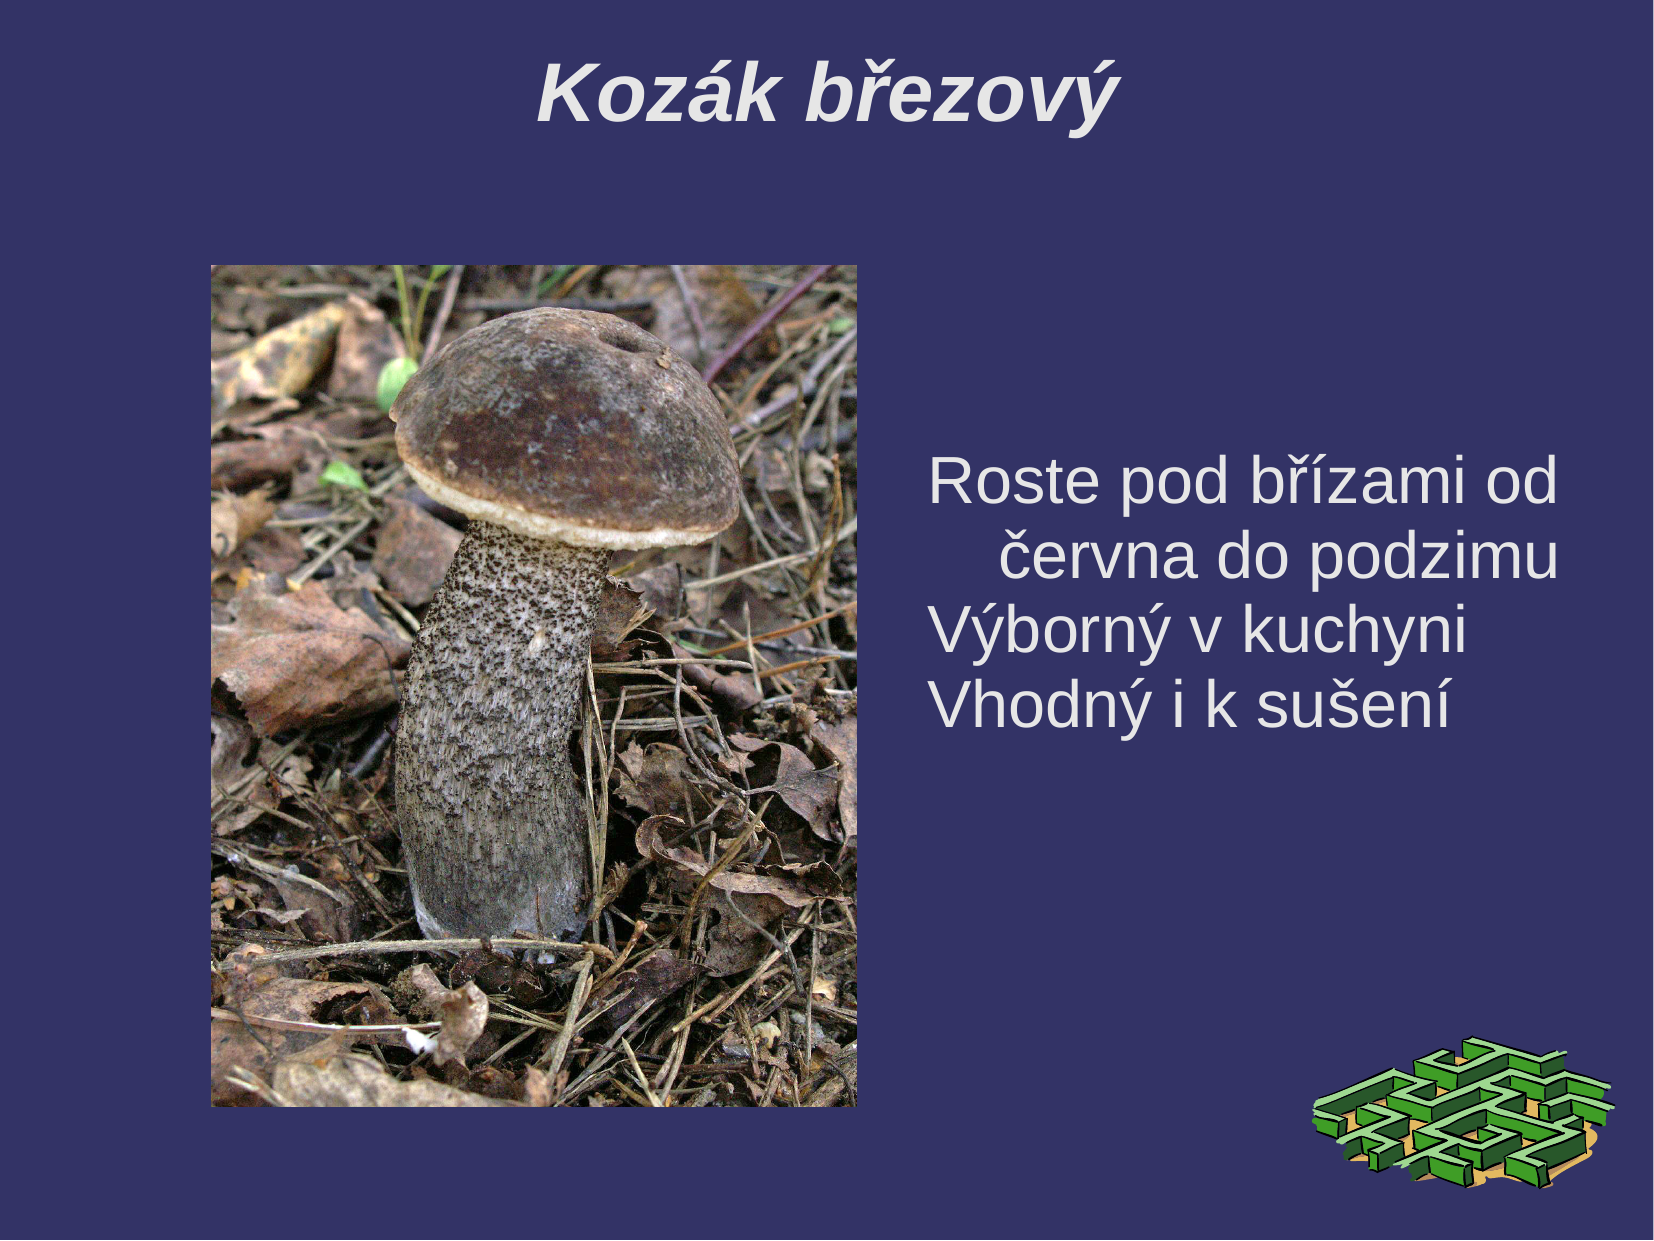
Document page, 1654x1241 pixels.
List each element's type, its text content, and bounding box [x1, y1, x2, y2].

picture [211, 265, 857, 1107]
list Roste pod břízami od června do podzimu Výborný v kuchyni Vhodný i k sušení [915, 442, 1594, 1004]
title Kozák březový [121, 0, 1534, 187]
